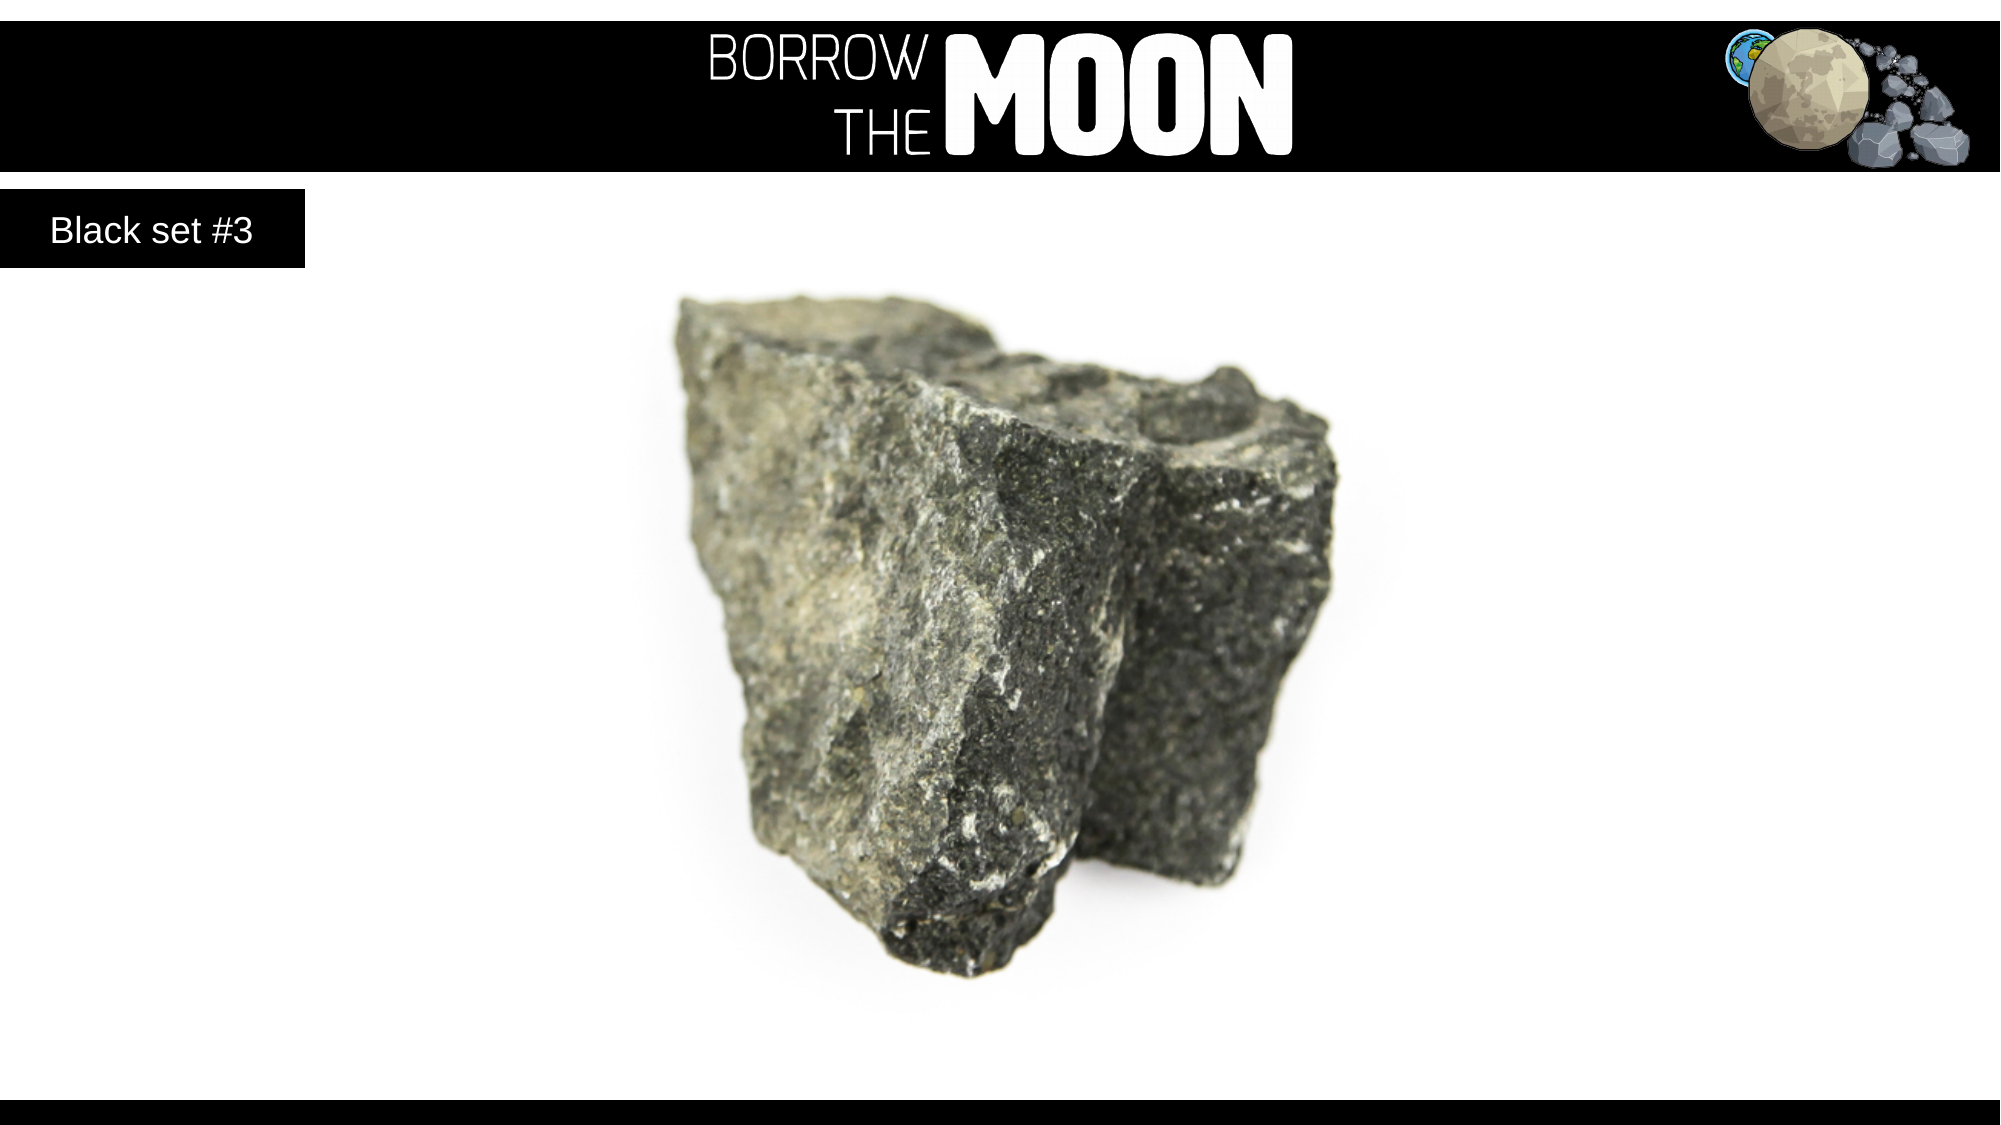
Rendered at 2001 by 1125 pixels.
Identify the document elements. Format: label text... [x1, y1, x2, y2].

picture [349, 201, 1651, 1069]
text_box Black set #3 [0, 189, 305, 268]
